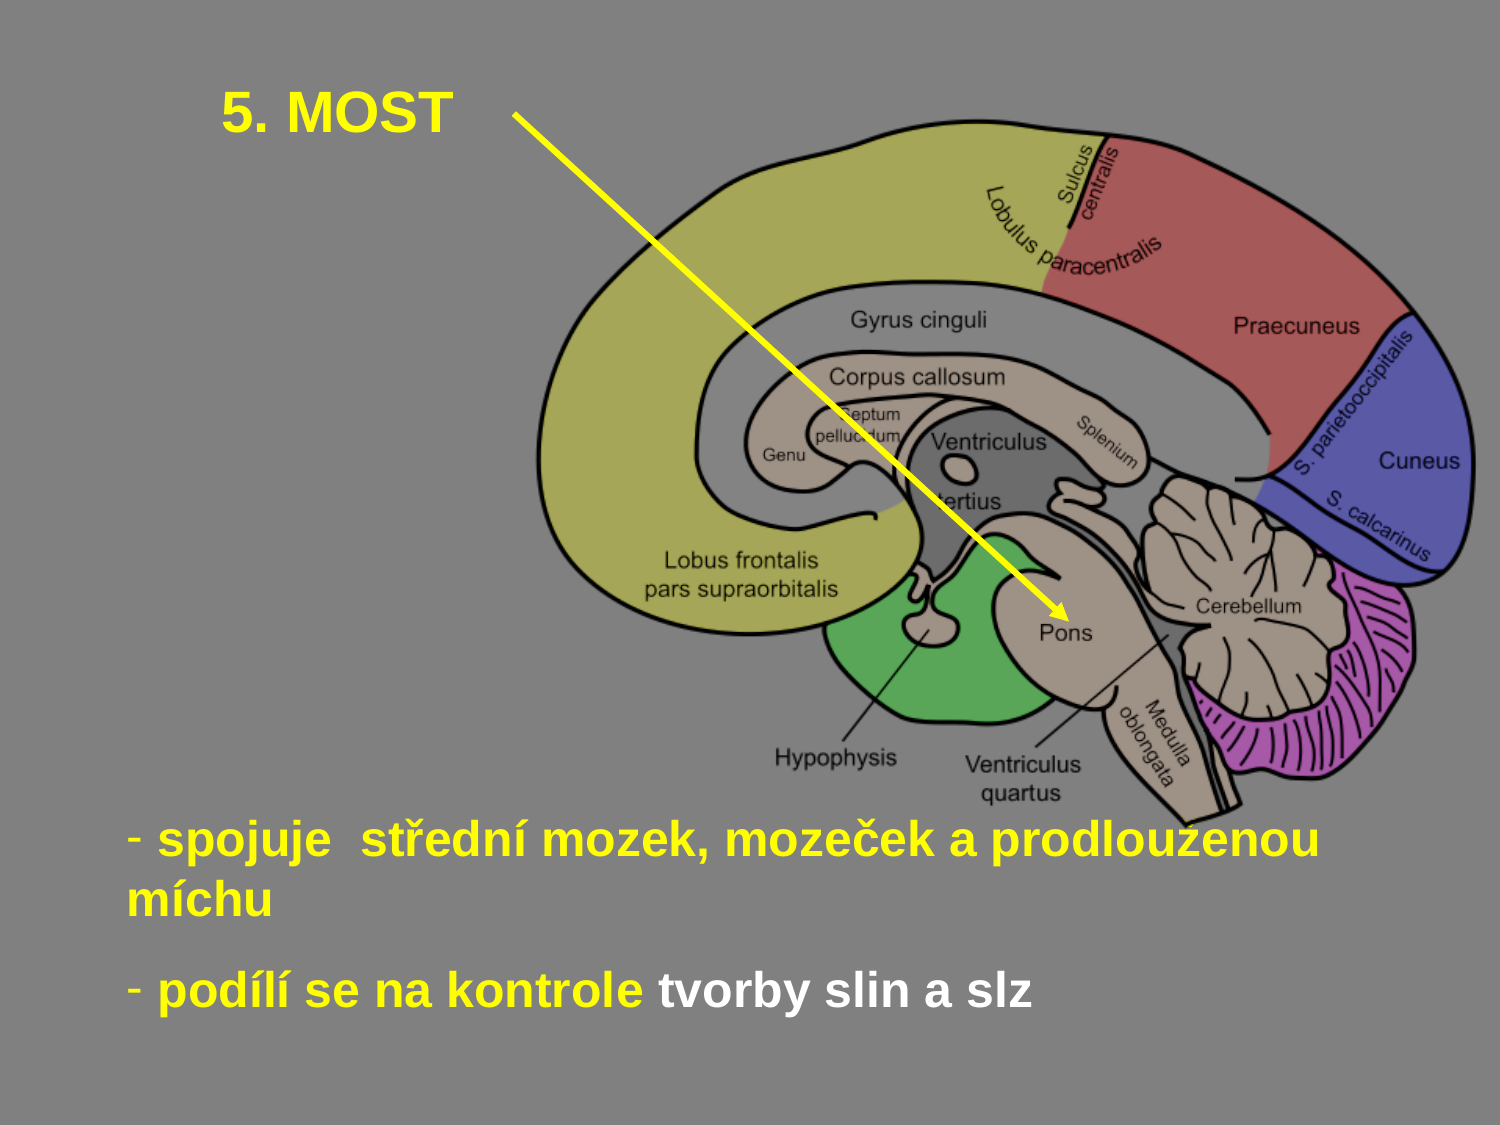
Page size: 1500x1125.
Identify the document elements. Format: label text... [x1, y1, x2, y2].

text_box spojuje střední mozek, mozeček a prodlouženou míchu podílí se na kontrole tvorby slin a slz [112, 798, 1436, 1026]
text_box 5. MOST [206, 66, 1128, 152]
picture [512, 101, 1500, 848]
